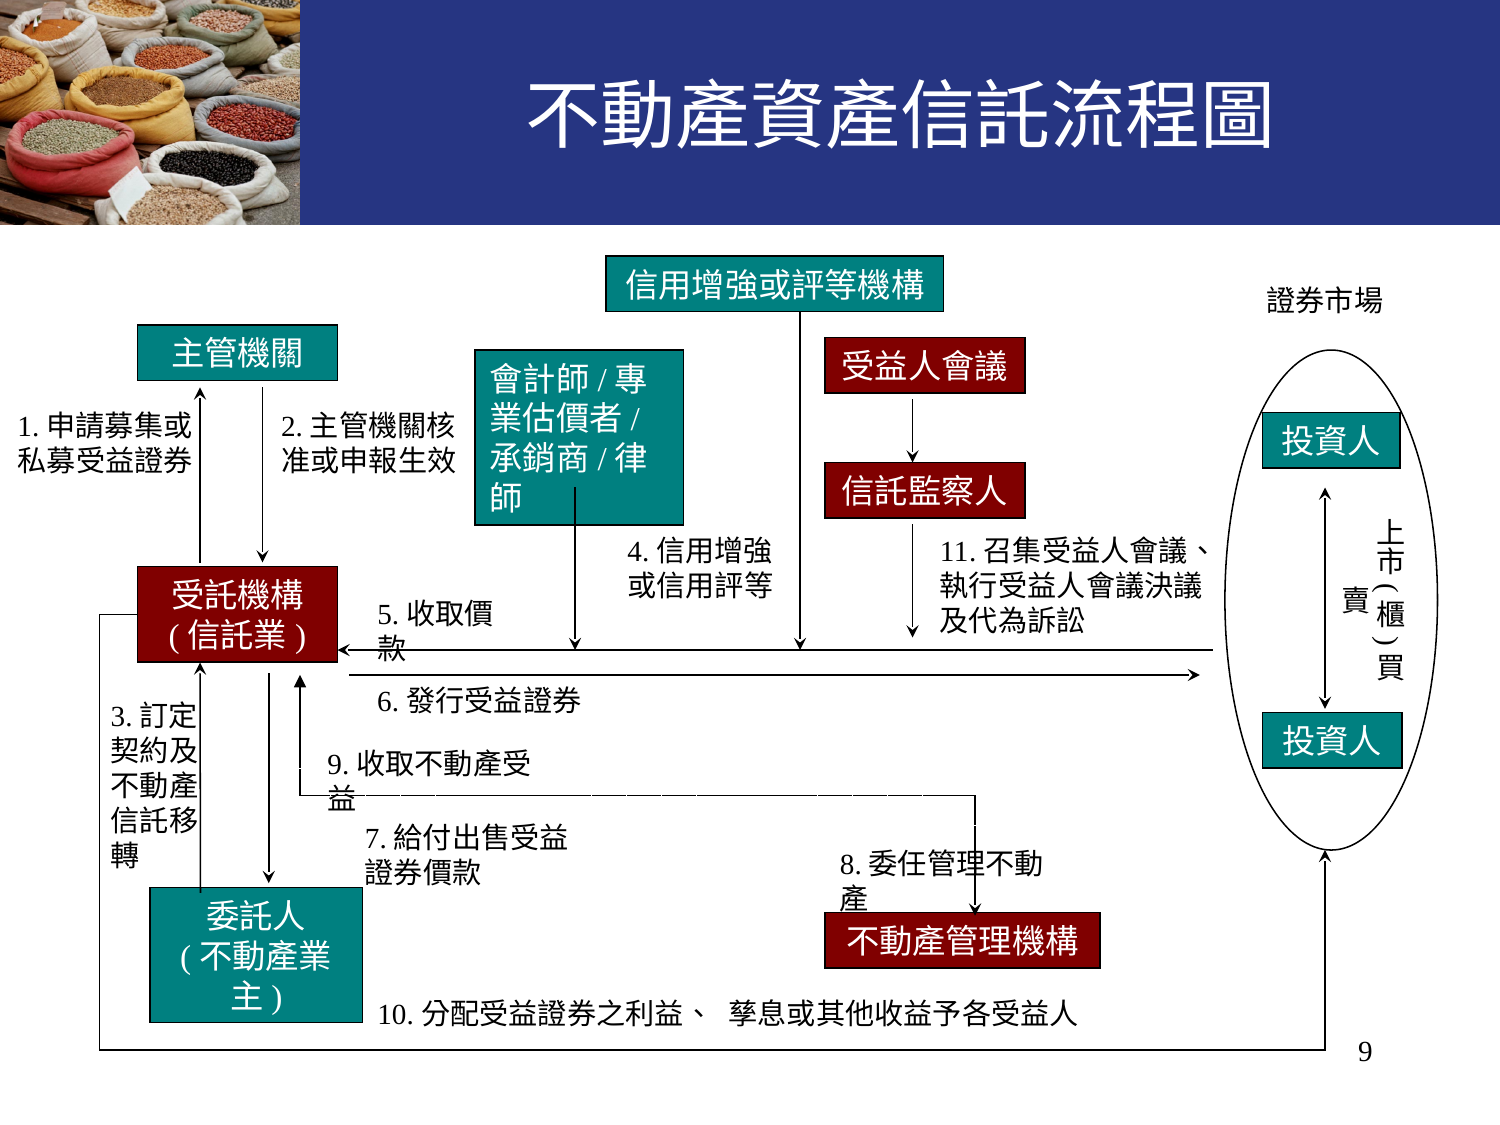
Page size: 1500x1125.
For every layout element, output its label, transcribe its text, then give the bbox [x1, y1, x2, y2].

text_box 11.召集受益人會議、執行受益人會議決議及代為訴訟 [924, 524, 1226, 646]
picture [0, 0, 300, 225]
text_box 委託人 (不動產業主) [150, 887, 363, 1023]
text_box 6.發行受益證券 [362, 674, 625, 726]
text_box 信託監察人 [824, 462, 1026, 518]
text_box 投資人 [1262, 412, 1401, 468]
text_box 證券市場 [1250, 274, 1401, 326]
text_box 2.主管機關核准或申報生效 [262, 399, 476, 486]
text_box 會計師/專業估價者/承銷商/律師 [474, 349, 684, 526]
text_box 3.訂定契約及不動產信託移轉 [95, 689, 221, 880]
text_box 受益人會議 [824, 337, 1026, 393]
text_box 1.申請募集或私募受益證券 [0, 399, 211, 486]
text_box 受託機構 (信託業) [137, 566, 338, 662]
text_box 信用增強或評等機構 [606, 256, 944, 312]
text_box 主管機關 [137, 324, 338, 381]
text_box 8.委任管理不動產 [824, 837, 1088, 923]
text_box 4.信用增強或信用評等 [612, 524, 813, 611]
text_box 5.收取價款 [362, 587, 538, 673]
title 不動產資產信託流程圖 [300, 0, 1500, 225]
text_box 投資人 [1262, 712, 1403, 768]
text_box 7.給付出售受益證券價款 [350, 811, 598, 898]
text_box 不動產管理機構 [824, 912, 1101, 968]
text_box 9.收取不動產受益 [312, 737, 576, 823]
text_box 10.分配受益證券之利益、 孳息或其他收益予各受益人 [362, 987, 1113, 1038]
text_box 上市(櫃)買賣 [1315, 500, 1416, 701]
